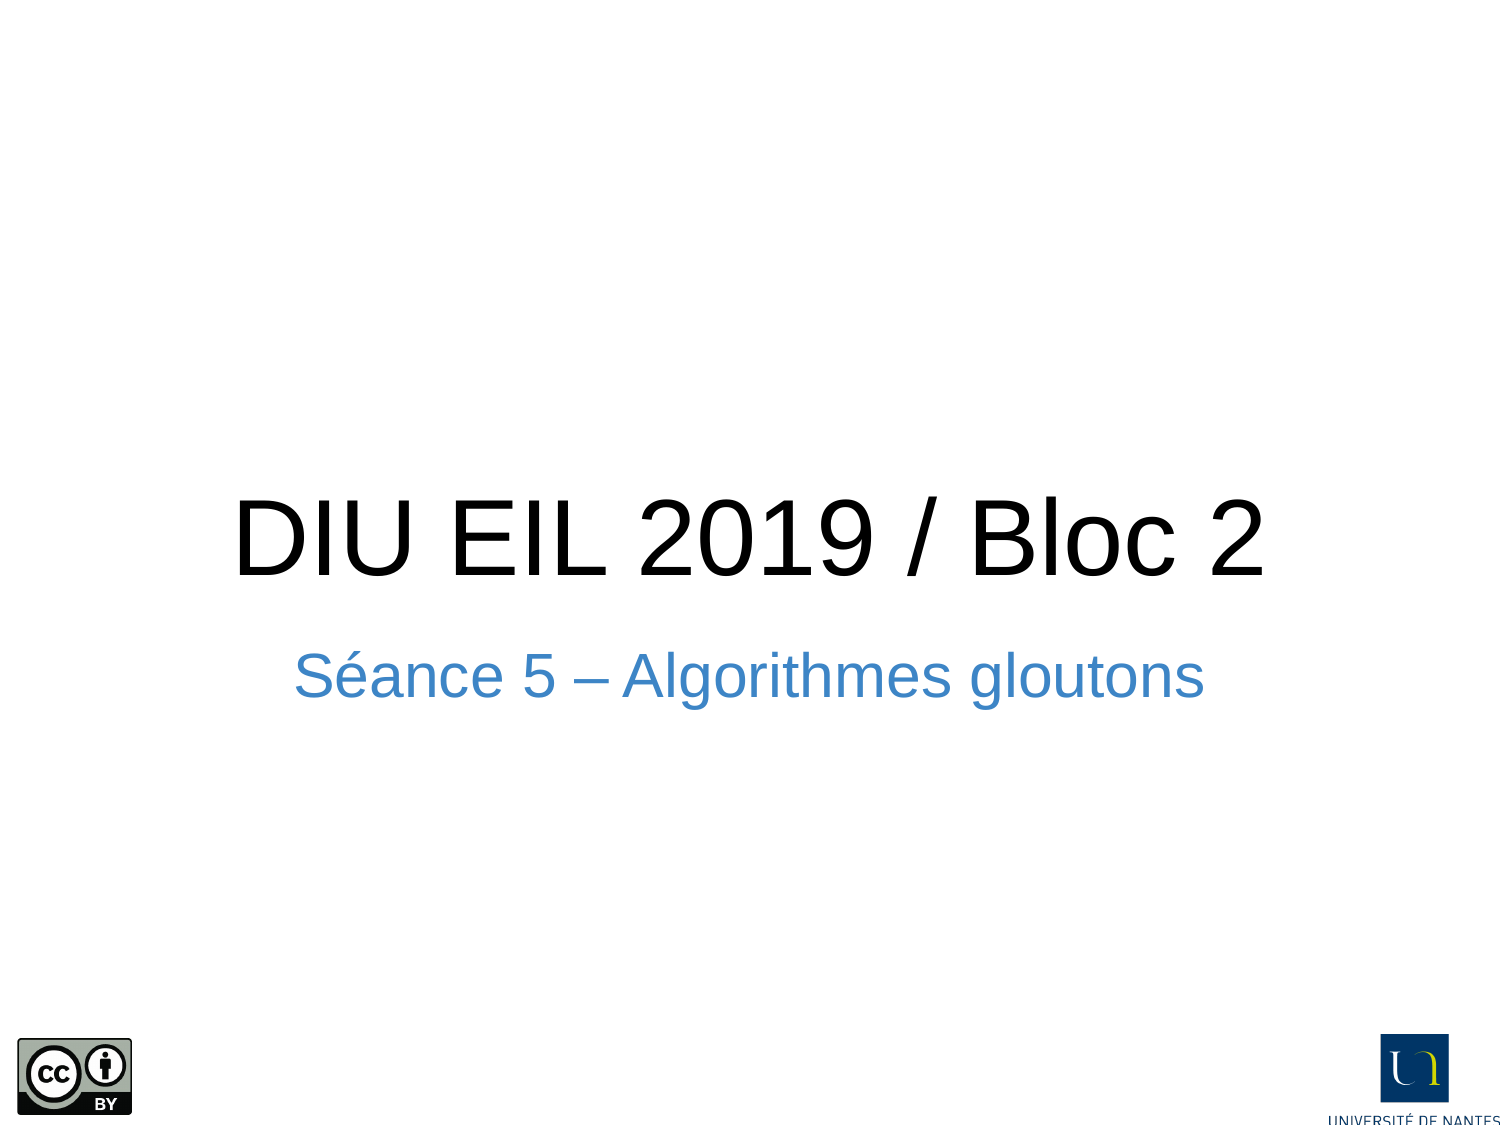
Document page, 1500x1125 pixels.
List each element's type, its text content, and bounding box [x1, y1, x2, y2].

subtitle Séance 5 – Algorithmes gloutons [51, 619, 1449, 794]
title DIU EIL 2019 / Bloc 2 [51, 162, 1449, 612]
picture [17, 1038, 132, 1115]
picture [1329, 1034, 1500, 1125]
